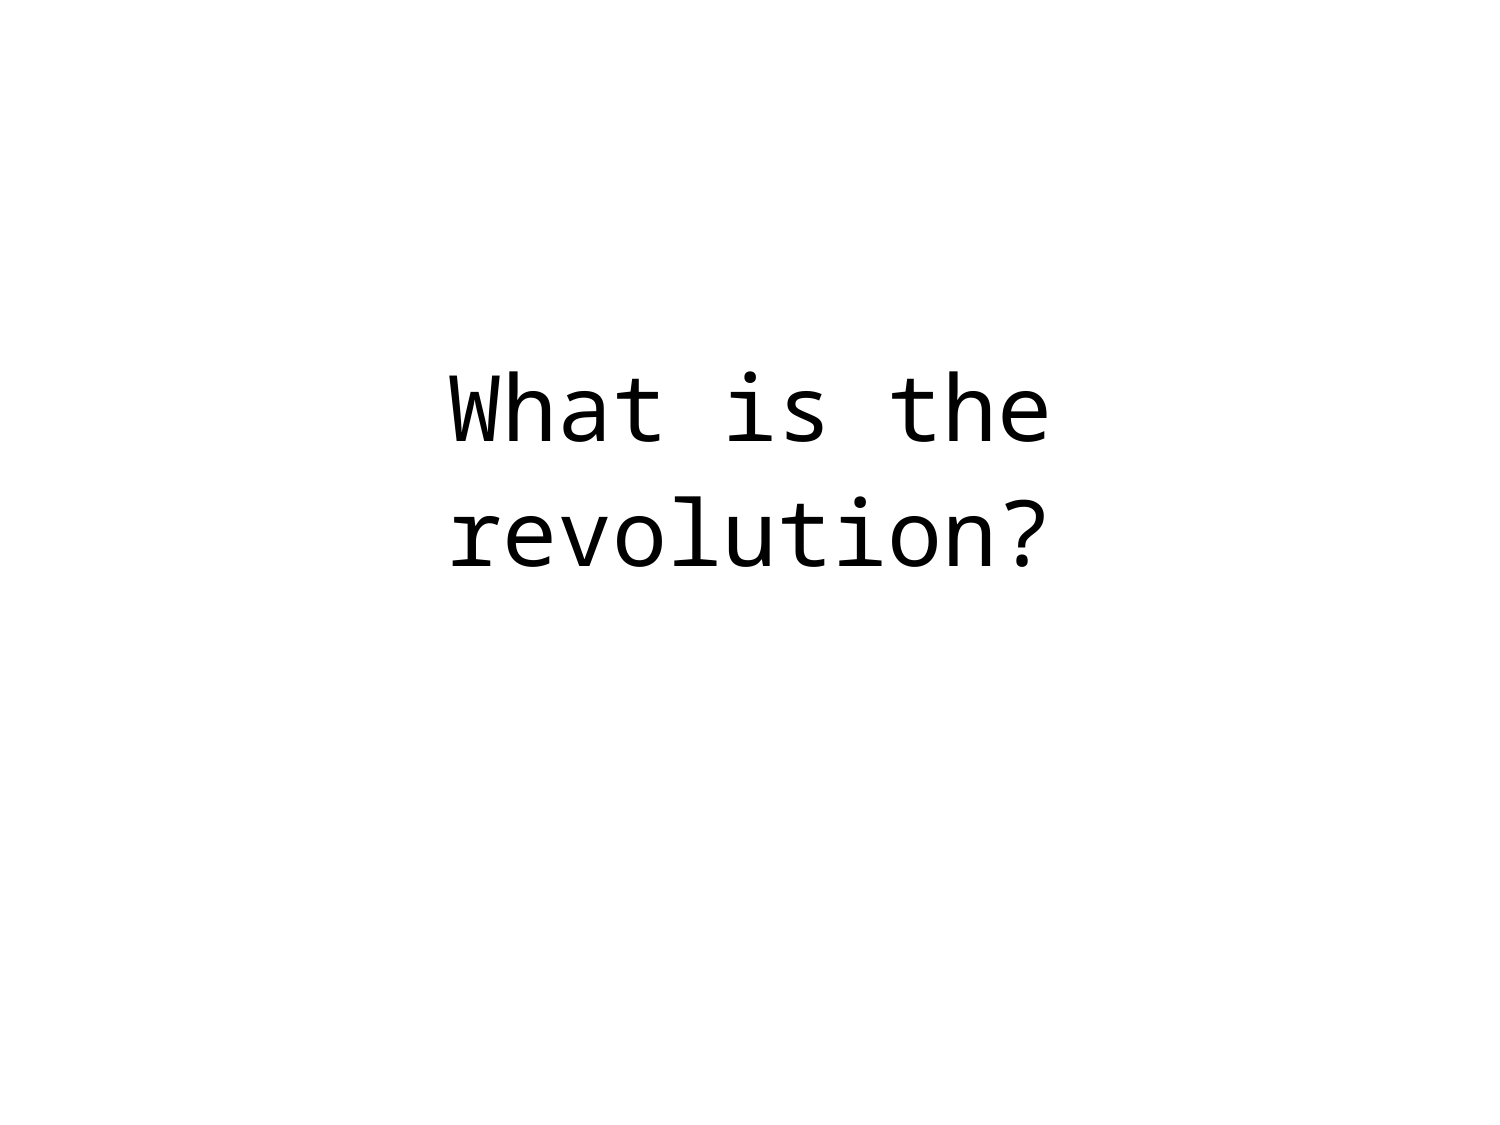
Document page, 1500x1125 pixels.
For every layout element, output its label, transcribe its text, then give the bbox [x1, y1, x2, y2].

title What is the revolution? [112, 351, 1388, 587]
